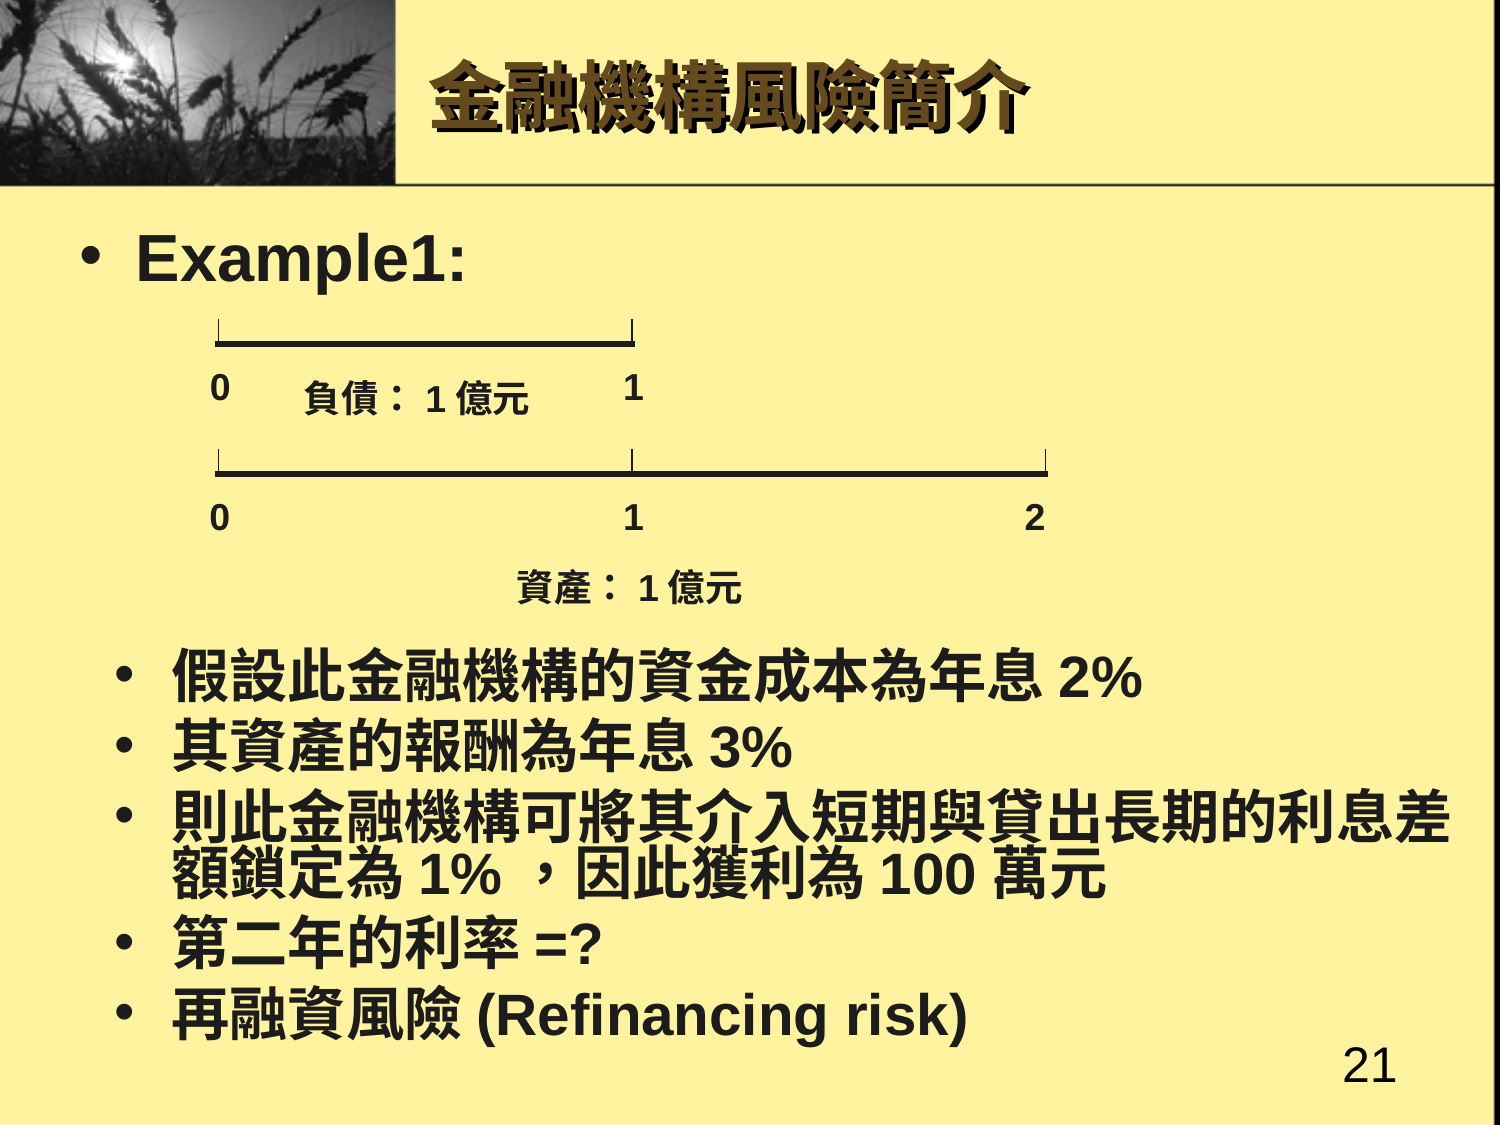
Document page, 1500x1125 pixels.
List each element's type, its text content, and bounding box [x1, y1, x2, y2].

text_box 2 [1009, 485, 1058, 546]
text_box 金融機構風險簡介 [412, 0, 1401, 191]
text_box Example1: [64, 207, 1403, 958]
picture [0, 0, 1500, 1125]
list 假設此金融機構的資金成本為年息2% 其資產的報酬為年息3% 則此金融機構可將其介入短期與貸出長期的利息差額鎖定為1%，因此獲利為100萬元 第二年的利率=? 再融資風險(Refinancing risk) [100, 645, 1471, 1071]
text_box 1 [608, 485, 656, 546]
text_box 0 [195, 355, 243, 416]
text_box 資產：1億元 [501, 556, 762, 617]
text_box 0 [194, 485, 242, 546]
text_box 1 [608, 355, 656, 416]
text_box 負債：1億元 [289, 367, 550, 428]
